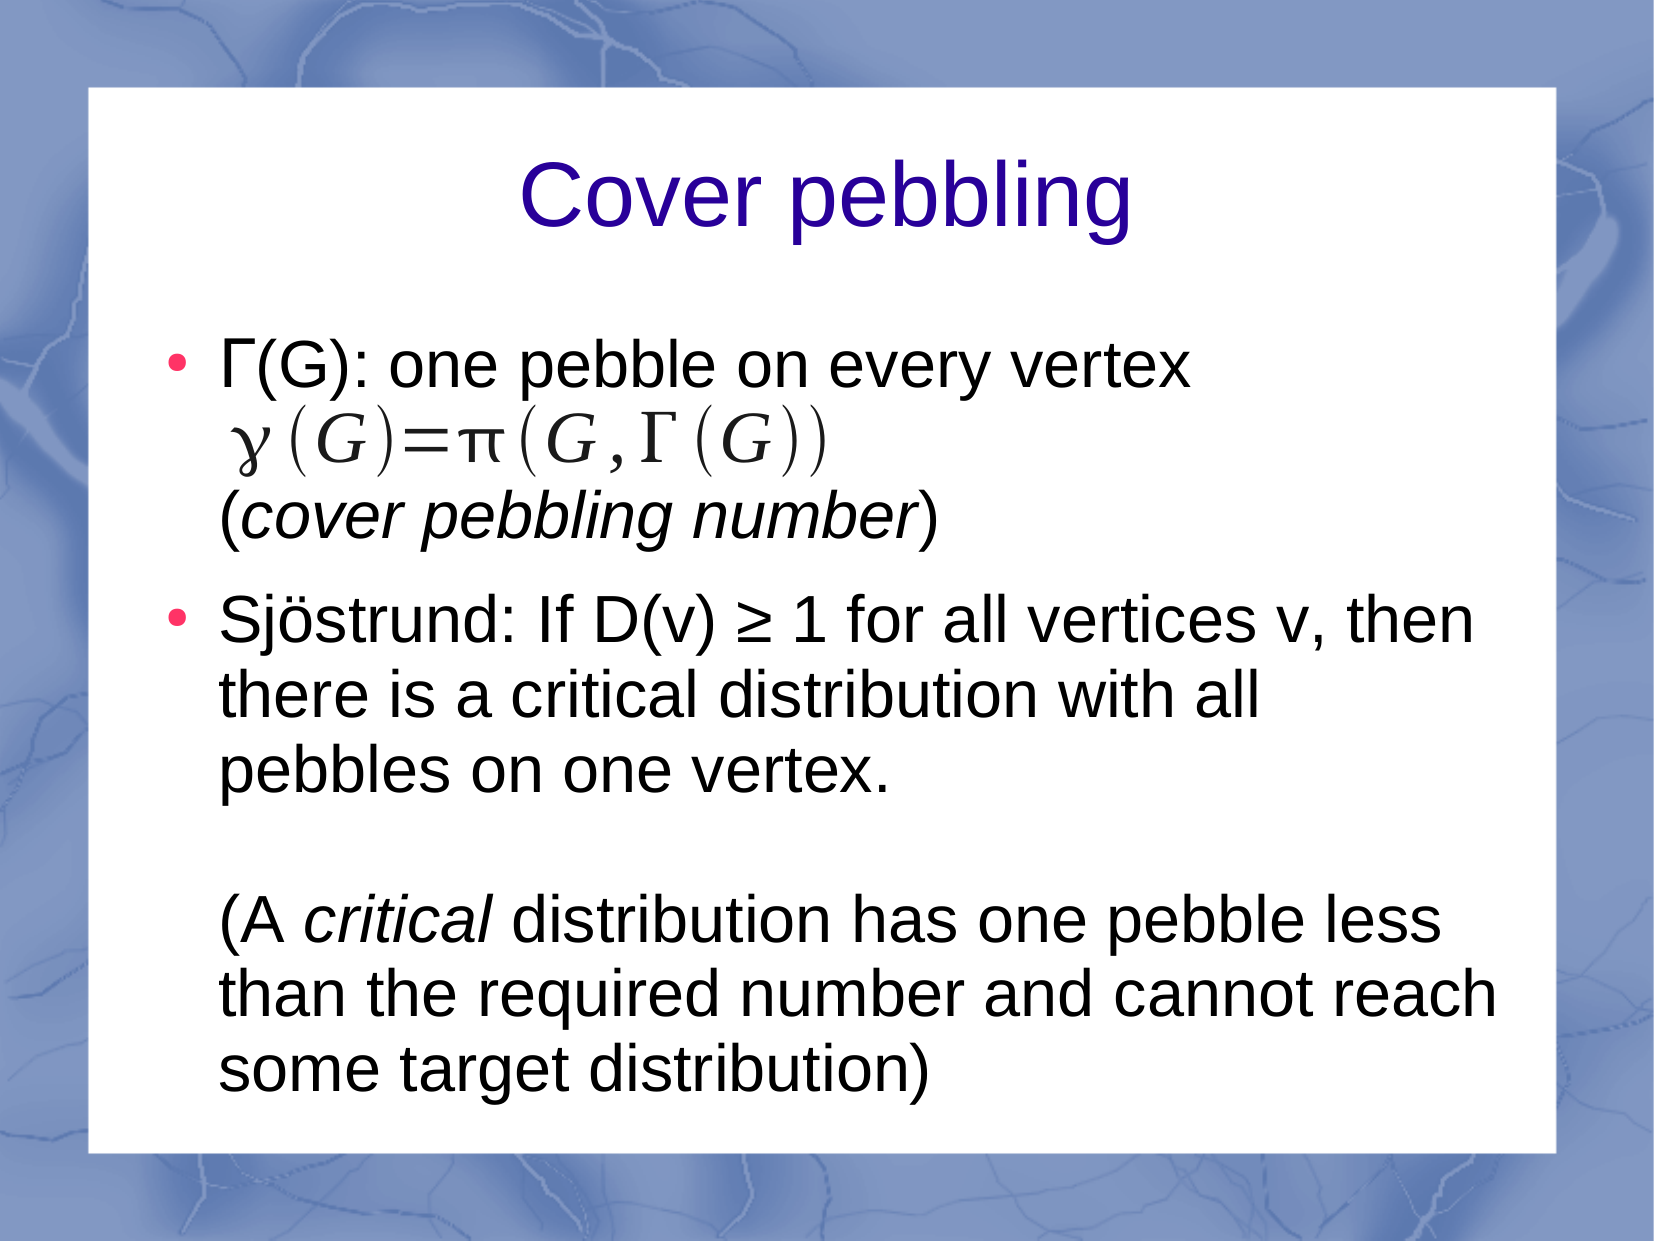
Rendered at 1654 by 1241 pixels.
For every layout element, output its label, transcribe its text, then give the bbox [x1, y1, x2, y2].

list Γ(G): one pebble on every vertex (cover pebbling number) Sjöstrund: If D(v) ≥ 1 for all vertices v, then there is a critical distribution with all pebbles on one vertex. (A critical distribution has one pebble less than the required number and cannot reach some target distribution) [147, 325, 1506, 1130]
picture [0, 0, 1654, 1241]
chart [213, 397, 847, 482]
title Cover pebbling [118, 98, 1536, 291]
